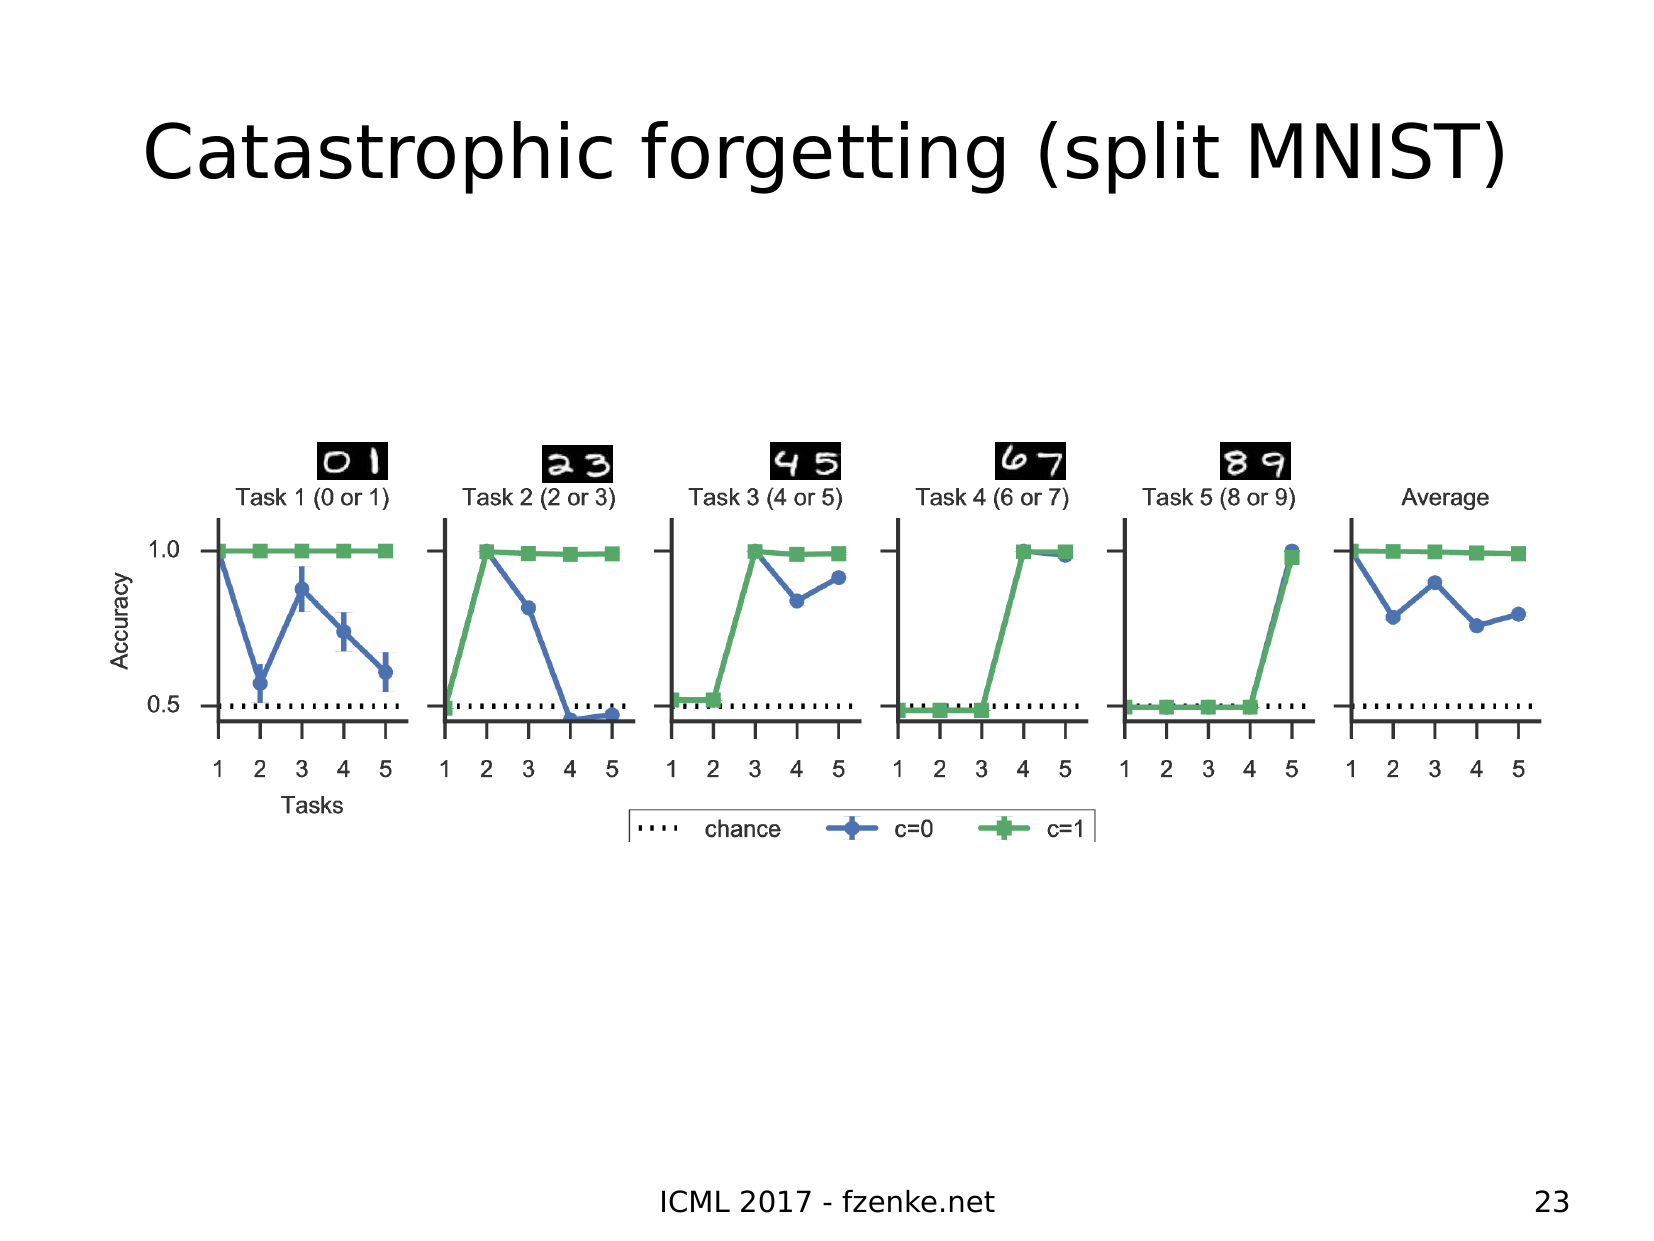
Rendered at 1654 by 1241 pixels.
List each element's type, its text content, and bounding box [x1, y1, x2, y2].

title Catastrophic forgetting (split MNIST) [82, 49, 1571, 257]
picture [82, 290, 1571, 1010]
